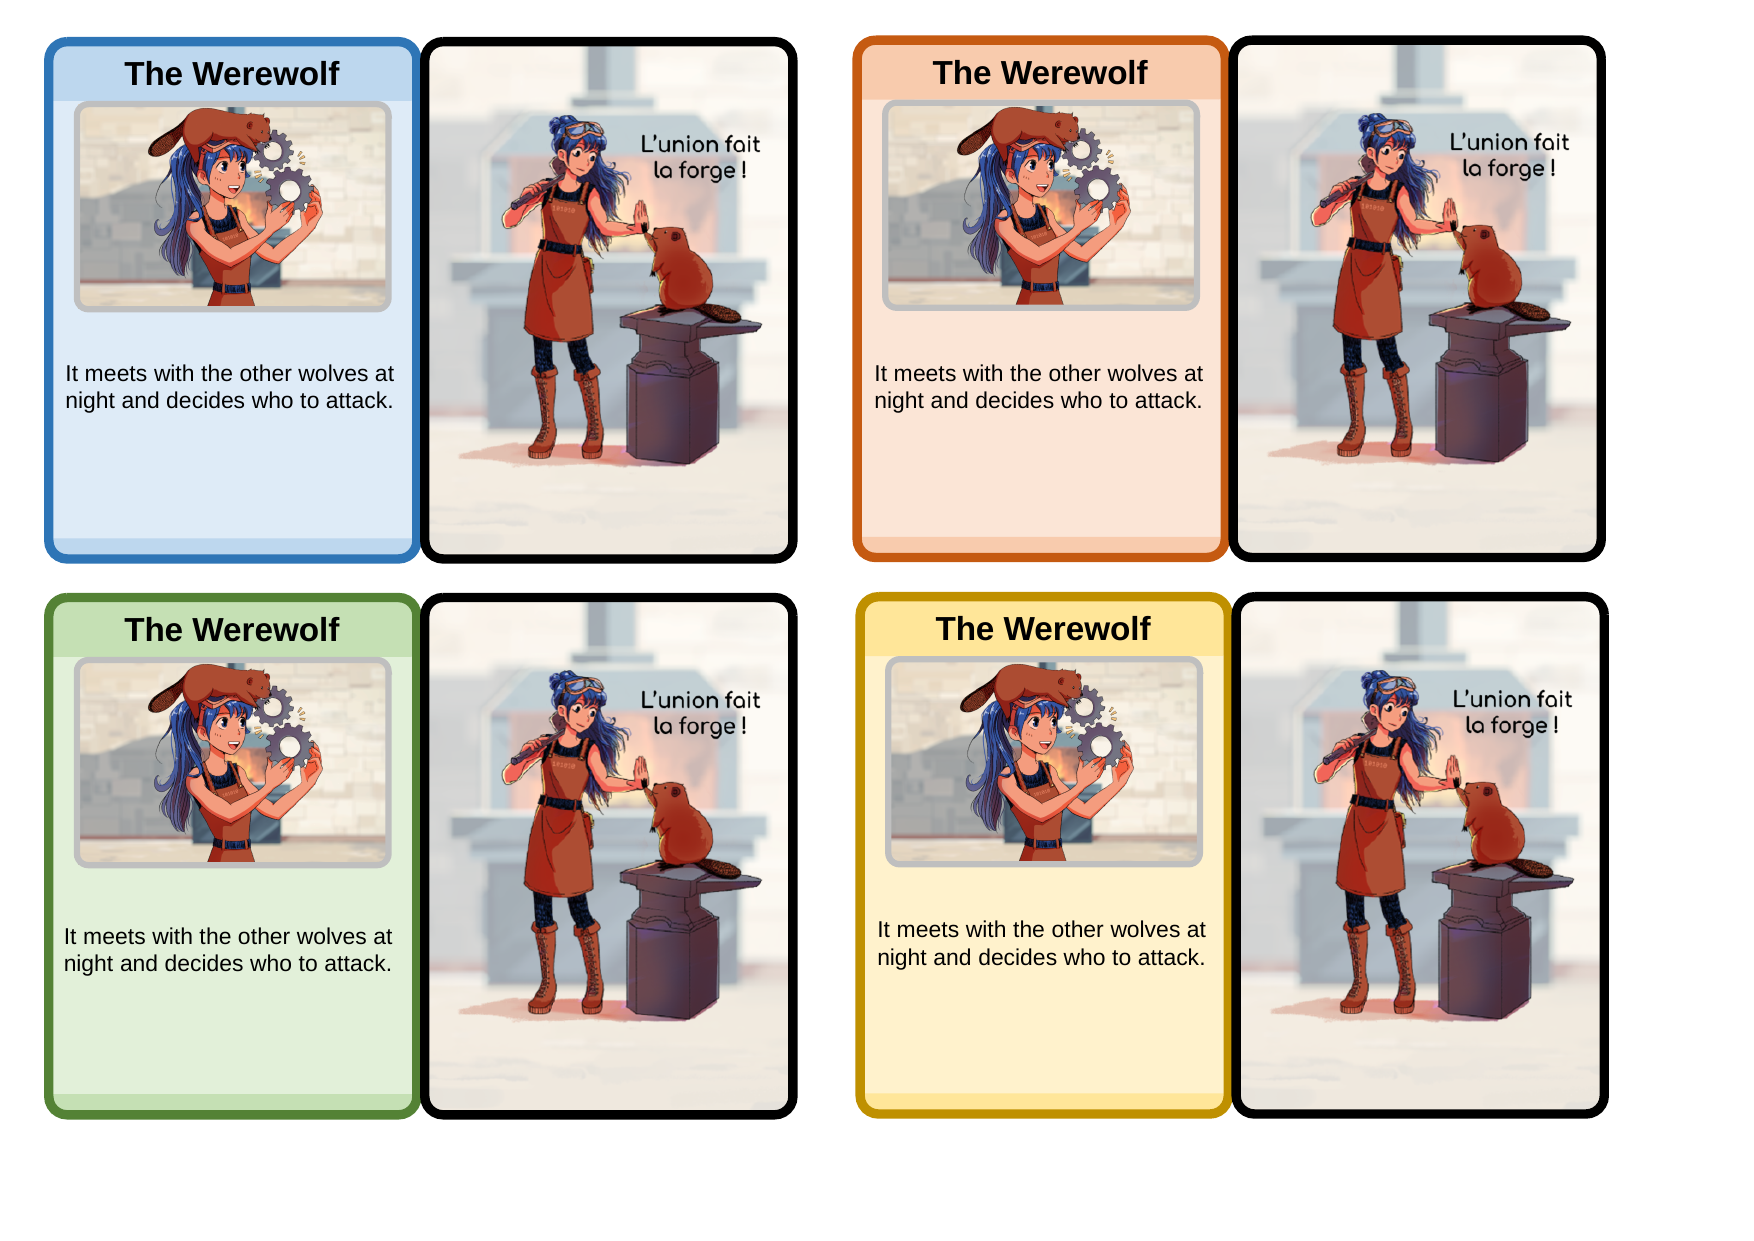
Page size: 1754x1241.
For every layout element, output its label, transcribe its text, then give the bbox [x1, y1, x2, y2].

text_box [54, 657, 412, 1110]
text_box The Werewolf [862, 45, 1220, 100]
picture [81, 108, 385, 306]
picture [430, 603, 788, 1110]
picture [889, 106, 1193, 304]
text_box It meets with the other wolves at night and decides who to attack. [862, 907, 1225, 1088]
text_box [54, 531, 412, 554]
text_box [54, 101, 412, 350]
text_box [865, 656, 1223, 907]
text_box [865, 1088, 1223, 1109]
picture [81, 664, 385, 862]
text_box It meets with the other wolves at night and decides who to attack. [859, 350, 1222, 531]
picture [1241, 602, 1599, 1109]
text_box The Werewolf [865, 602, 1223, 657]
text_box The Werewolf [54, 47, 412, 101]
text_box [862, 531, 1220, 552]
picture [1238, 45, 1596, 552]
text_box [862, 100, 1220, 350]
text_box The Werewolf [54, 603, 412, 657]
text_box It meets with the other wolves at night and decides who to attack. [50, 350, 413, 531]
picture [430, 47, 788, 554]
picture [892, 663, 1196, 861]
text_box It meets with the other wolves at night and decides who to attack. [48, 914, 411, 1095]
